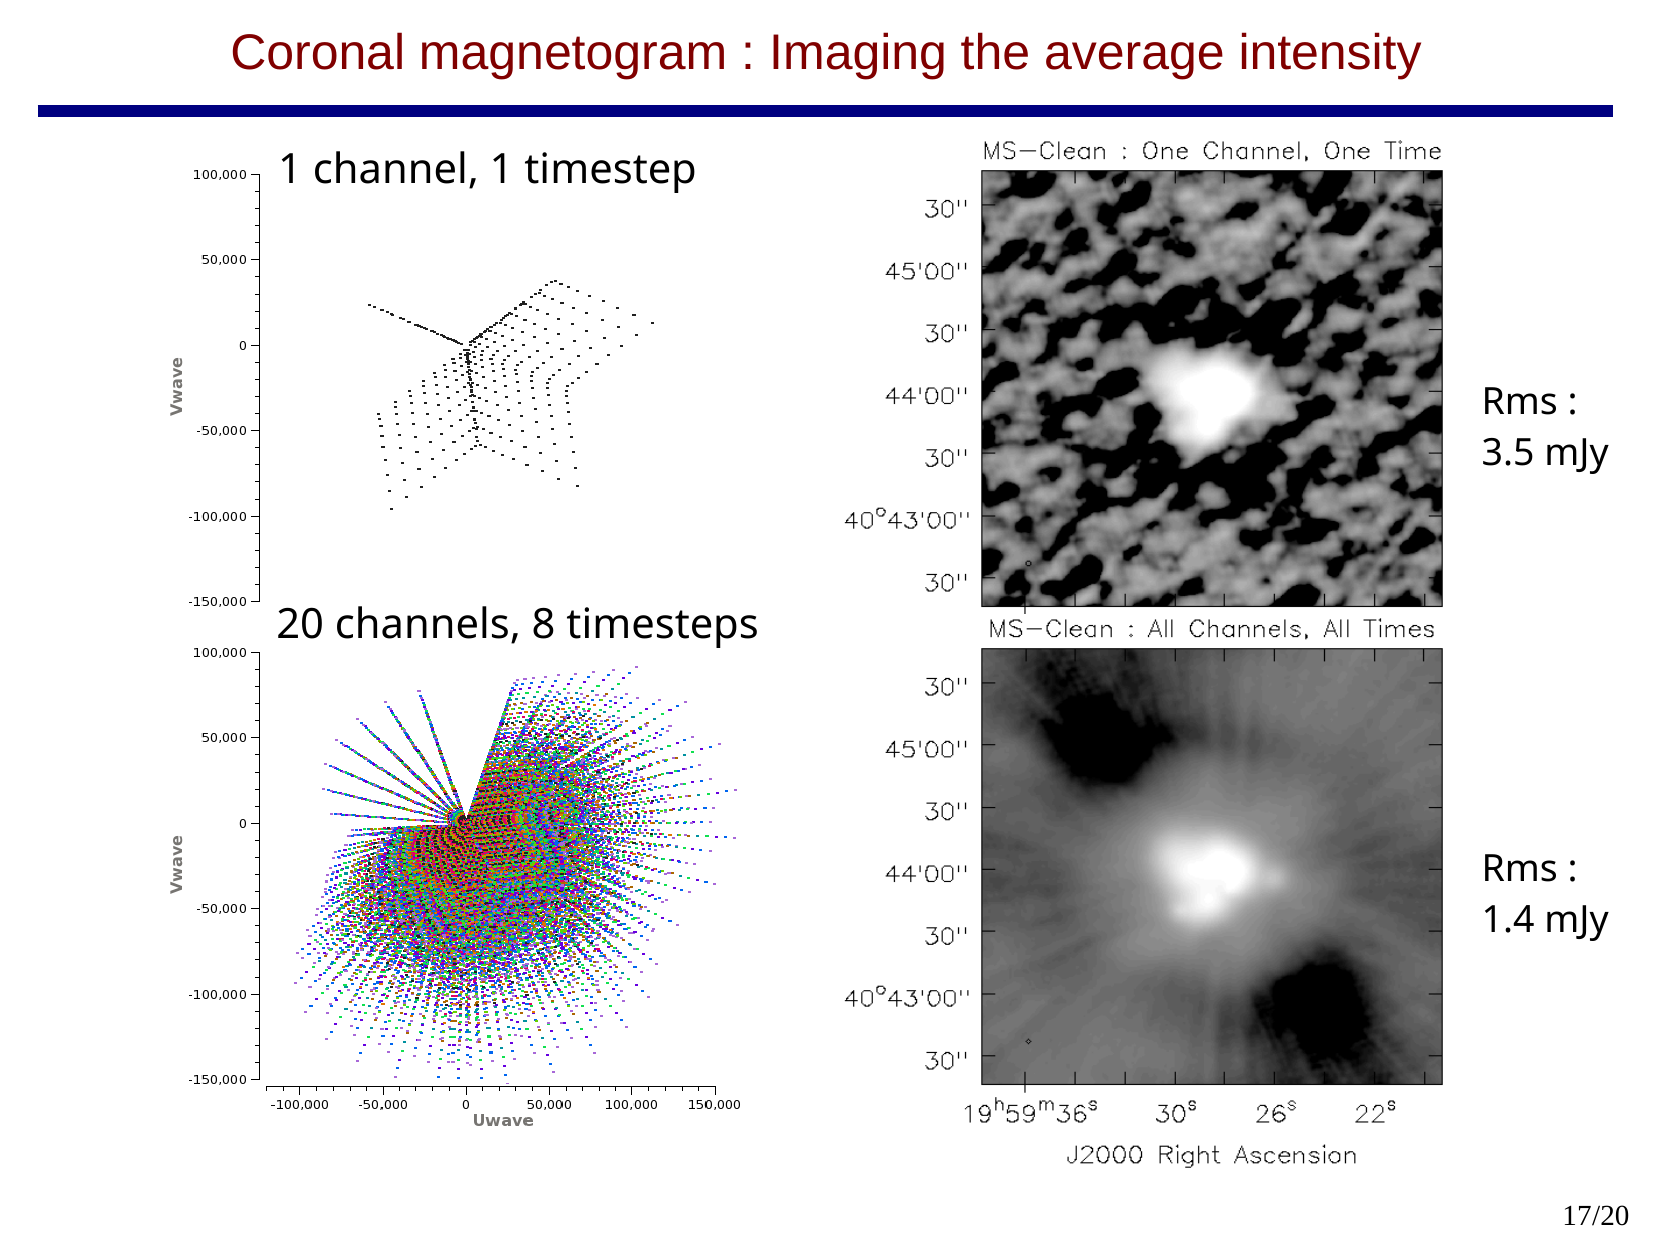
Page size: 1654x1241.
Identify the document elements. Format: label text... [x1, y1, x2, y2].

text_box Rms : 1.4 mJy [1466, 833, 1627, 940]
text_box 20 channels, 8 timesteps [261, 586, 793, 654]
picture [167, 141, 742, 1130]
text_box Rms : 3.5 mJy [1466, 367, 1627, 473]
title Coronal magnetogram : Imaging the average intensity [82, 15, 1571, 89]
text_box 1 channel, 1 timestep [263, 131, 795, 199]
picture [831, 136, 1486, 1203]
